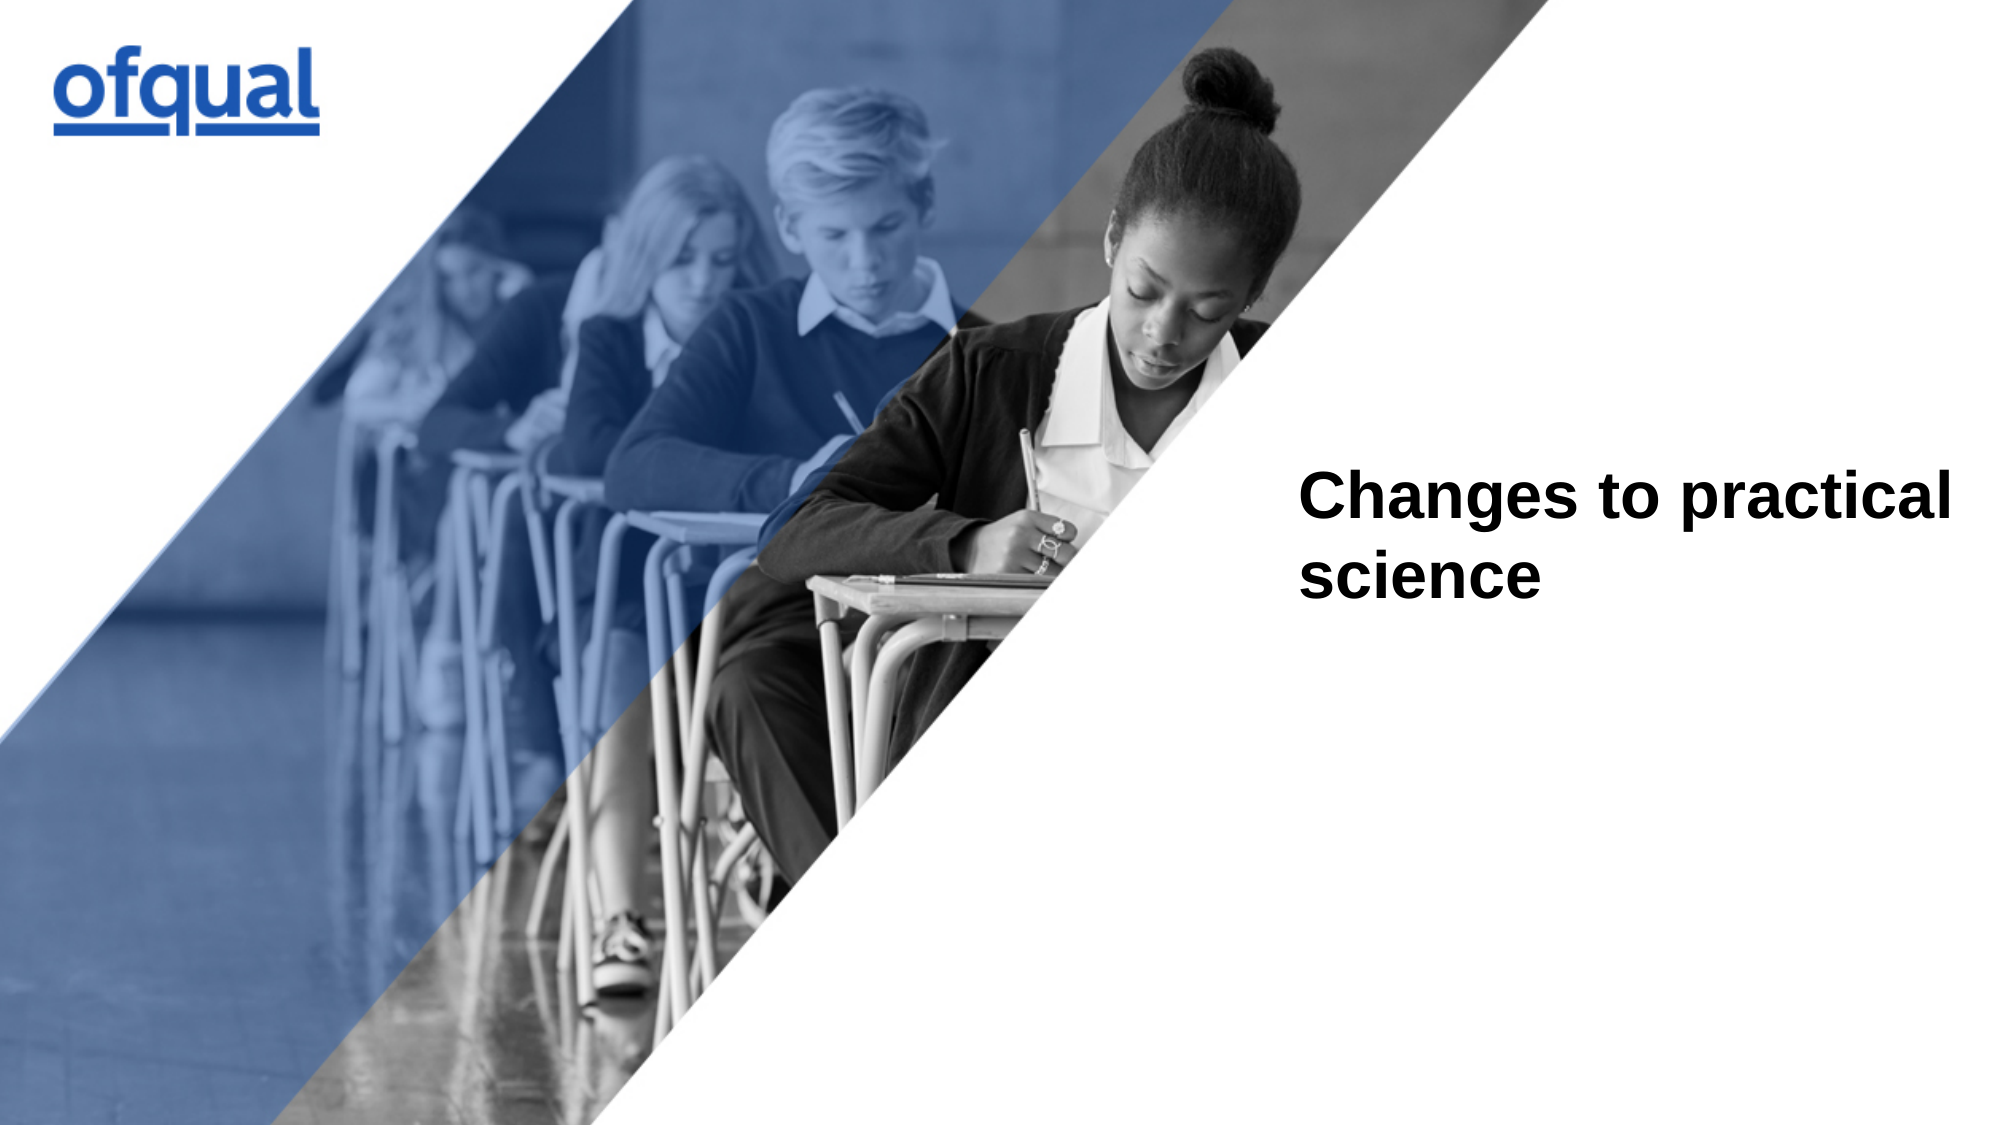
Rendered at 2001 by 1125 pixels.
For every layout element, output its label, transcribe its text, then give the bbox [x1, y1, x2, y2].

text_box Changes to practical science [1283, 444, 1980, 619]
